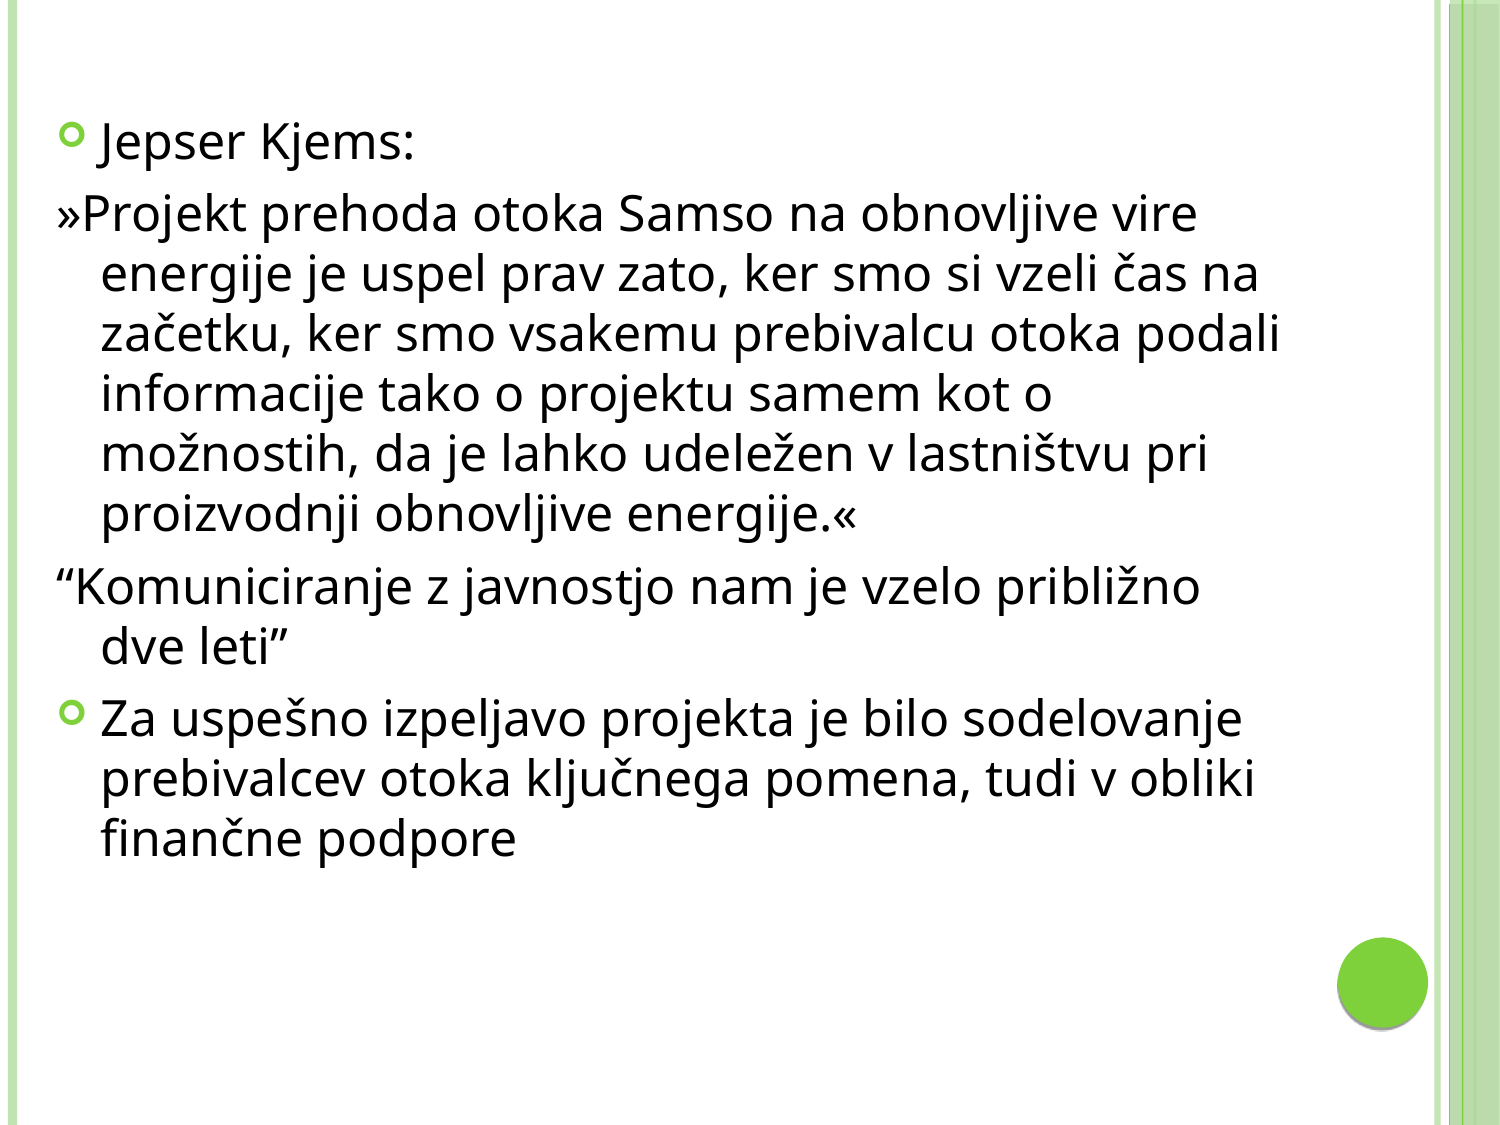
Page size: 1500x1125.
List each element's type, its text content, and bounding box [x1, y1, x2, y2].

list Jepser Kjems: »Projekt prehoda otoka Samso na obnovljive vire energije je uspel prav zato, ker smo si vzeli čas na začetku, ker smo vsakemu prebivalcu otoka podali informacije tako o projektu samem kot o možnostih, da je lahko udeležen v lastništvu pri proizvodnji obnovljive energije.« “Komuniciranje z javnostjo nam je vzelo približno dve leti’’ Za uspešno izpeljavo projekta je bilo sodelovanje prebivalcev otoka ključnega pomena, tudi v obliki finančne podpore [41, 101, 1300, 1062]
